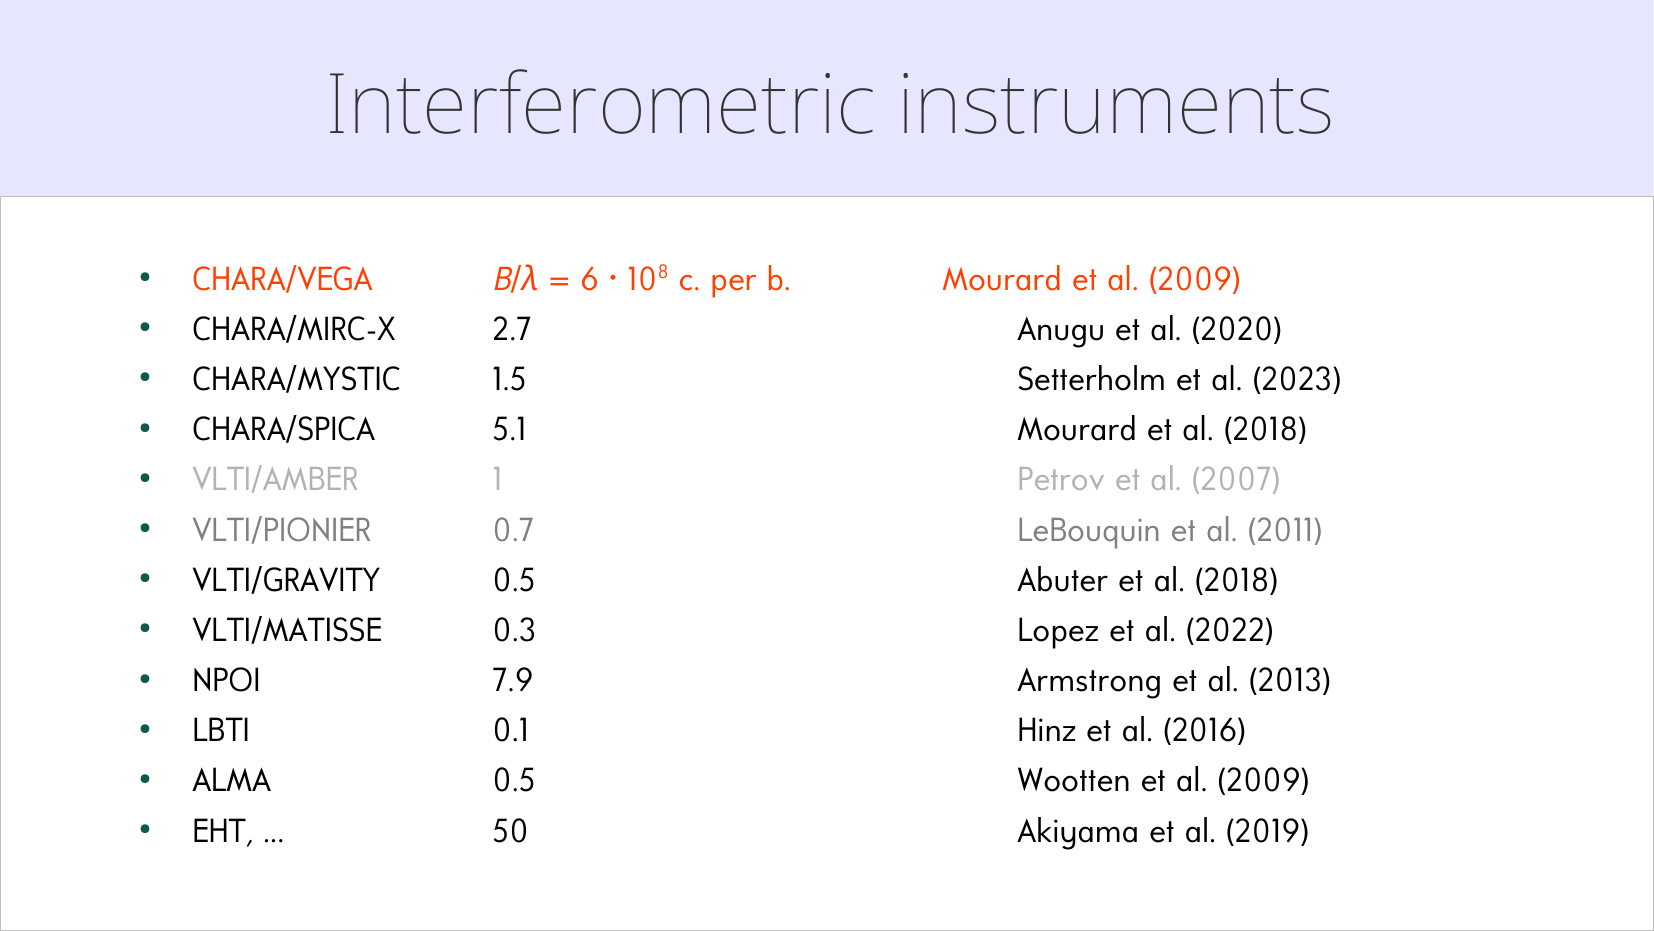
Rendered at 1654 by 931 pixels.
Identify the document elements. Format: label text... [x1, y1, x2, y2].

title Interferometric instruments [124, 23, 1537, 179]
list CHARA/VEGA B/λ = 6 ∙ 108 c. per b. Mourard et al. (2009) CHARA/MIRC-X 2.7 Anugu et al. (2020) CHARA/MYSTIC 1.5 Setterholm et al. (2023) CHARA/SPICA 5.1 Mourard et al. (2018) VLTI/AMBER 1 Petrov et al. (2007) VLTI/PIONIER 0.7 LeBouquin et al. (2011) VLTI/GRAVITY 0.5 Abuter et al. (2018) VLTI/MATISSE 0.3 Lopez et al. (2022) NPOI 7.9 Armstrong et al. (2013) LBTI 0.1 Hinz et al. (2016) ALMA 0.5 Wootten et al. (2009) EHT, ... 50 Akiyama et al. (2019) [121, 258, 1621, 931]
